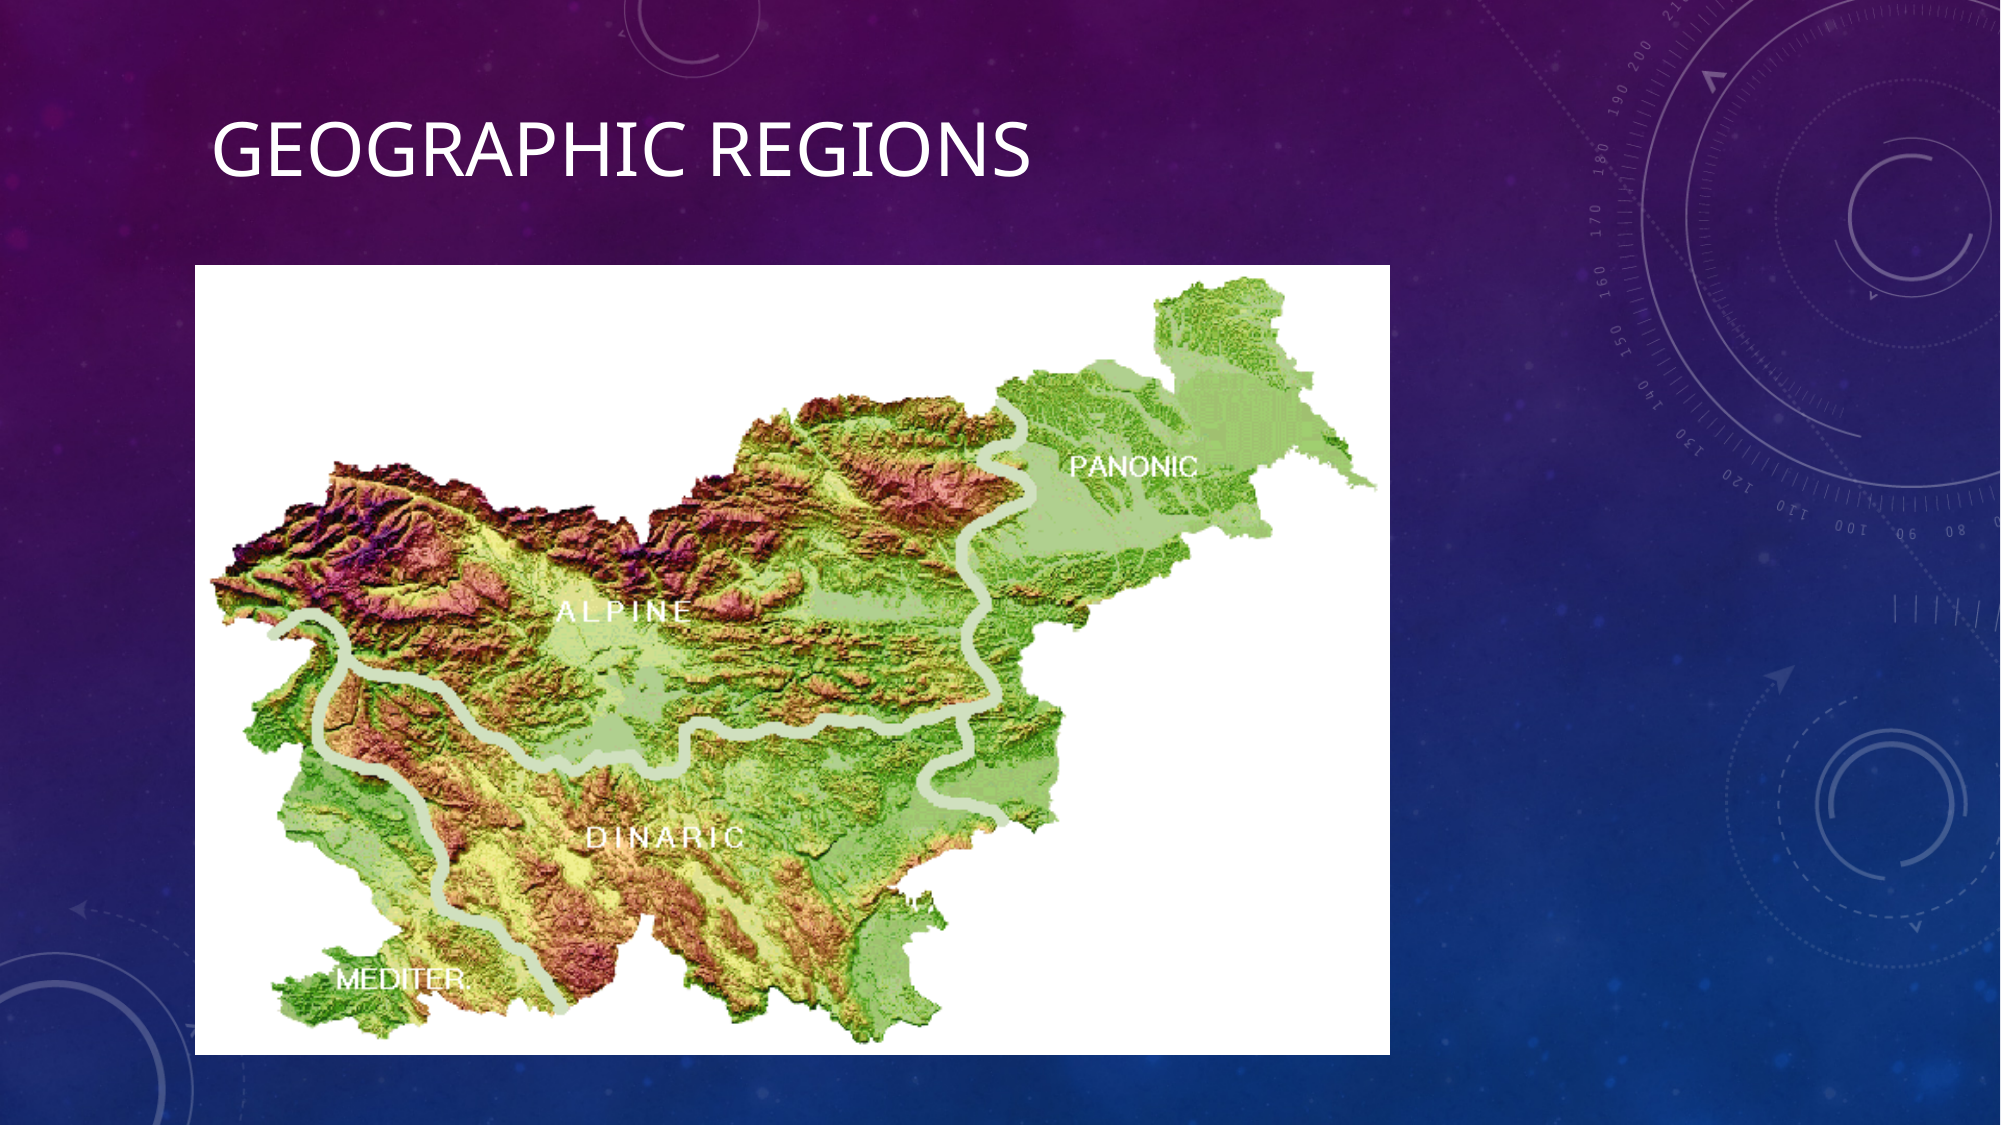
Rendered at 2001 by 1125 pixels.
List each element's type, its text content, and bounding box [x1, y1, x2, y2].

picture [0, 0, 2001, 1125]
title Geographic regions [195, 27, 1857, 266]
